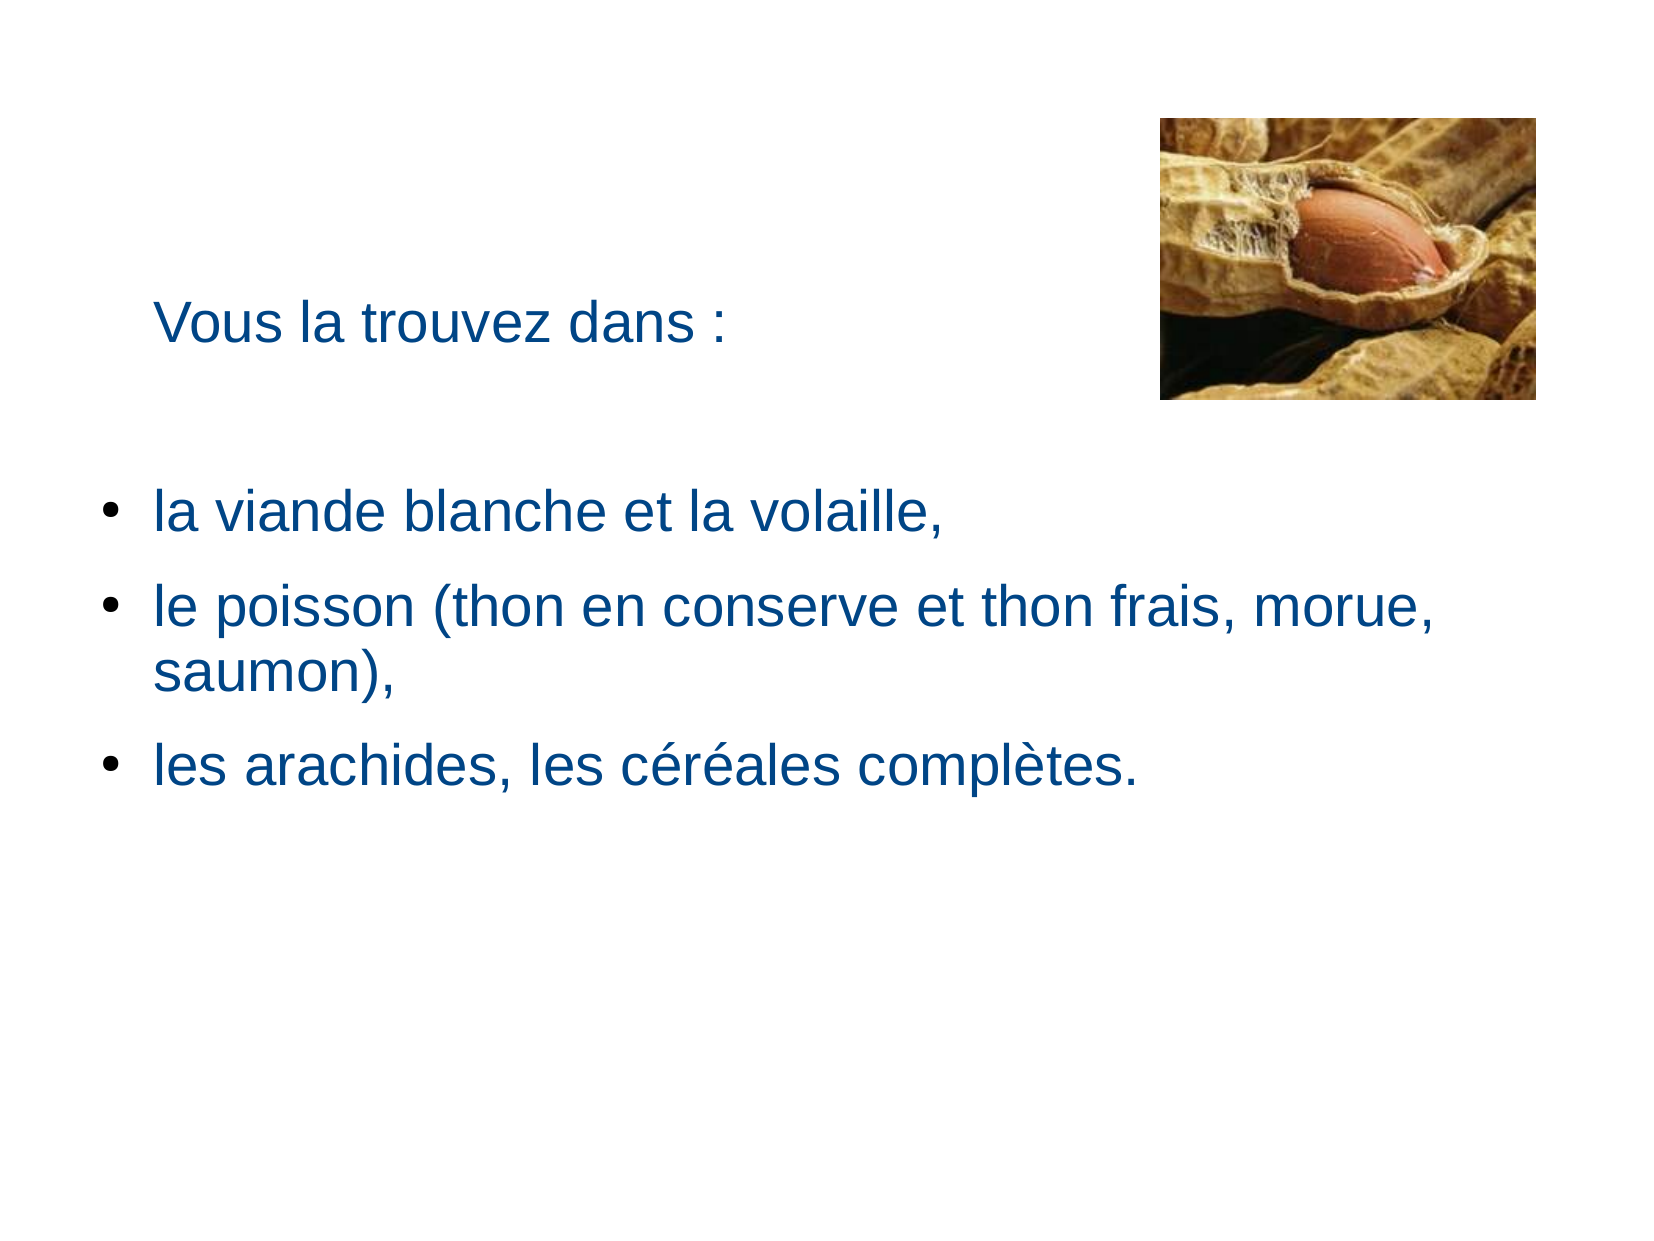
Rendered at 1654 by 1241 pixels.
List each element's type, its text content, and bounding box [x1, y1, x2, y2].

list Vous la trouvez dans : la viande blanche et la volaille, le poisson (thon en conserve et thon frais, morue, saumon), les arachides, les céréales complètes. [82, 290, 1571, 857]
picture [1160, 118, 1536, 400]
